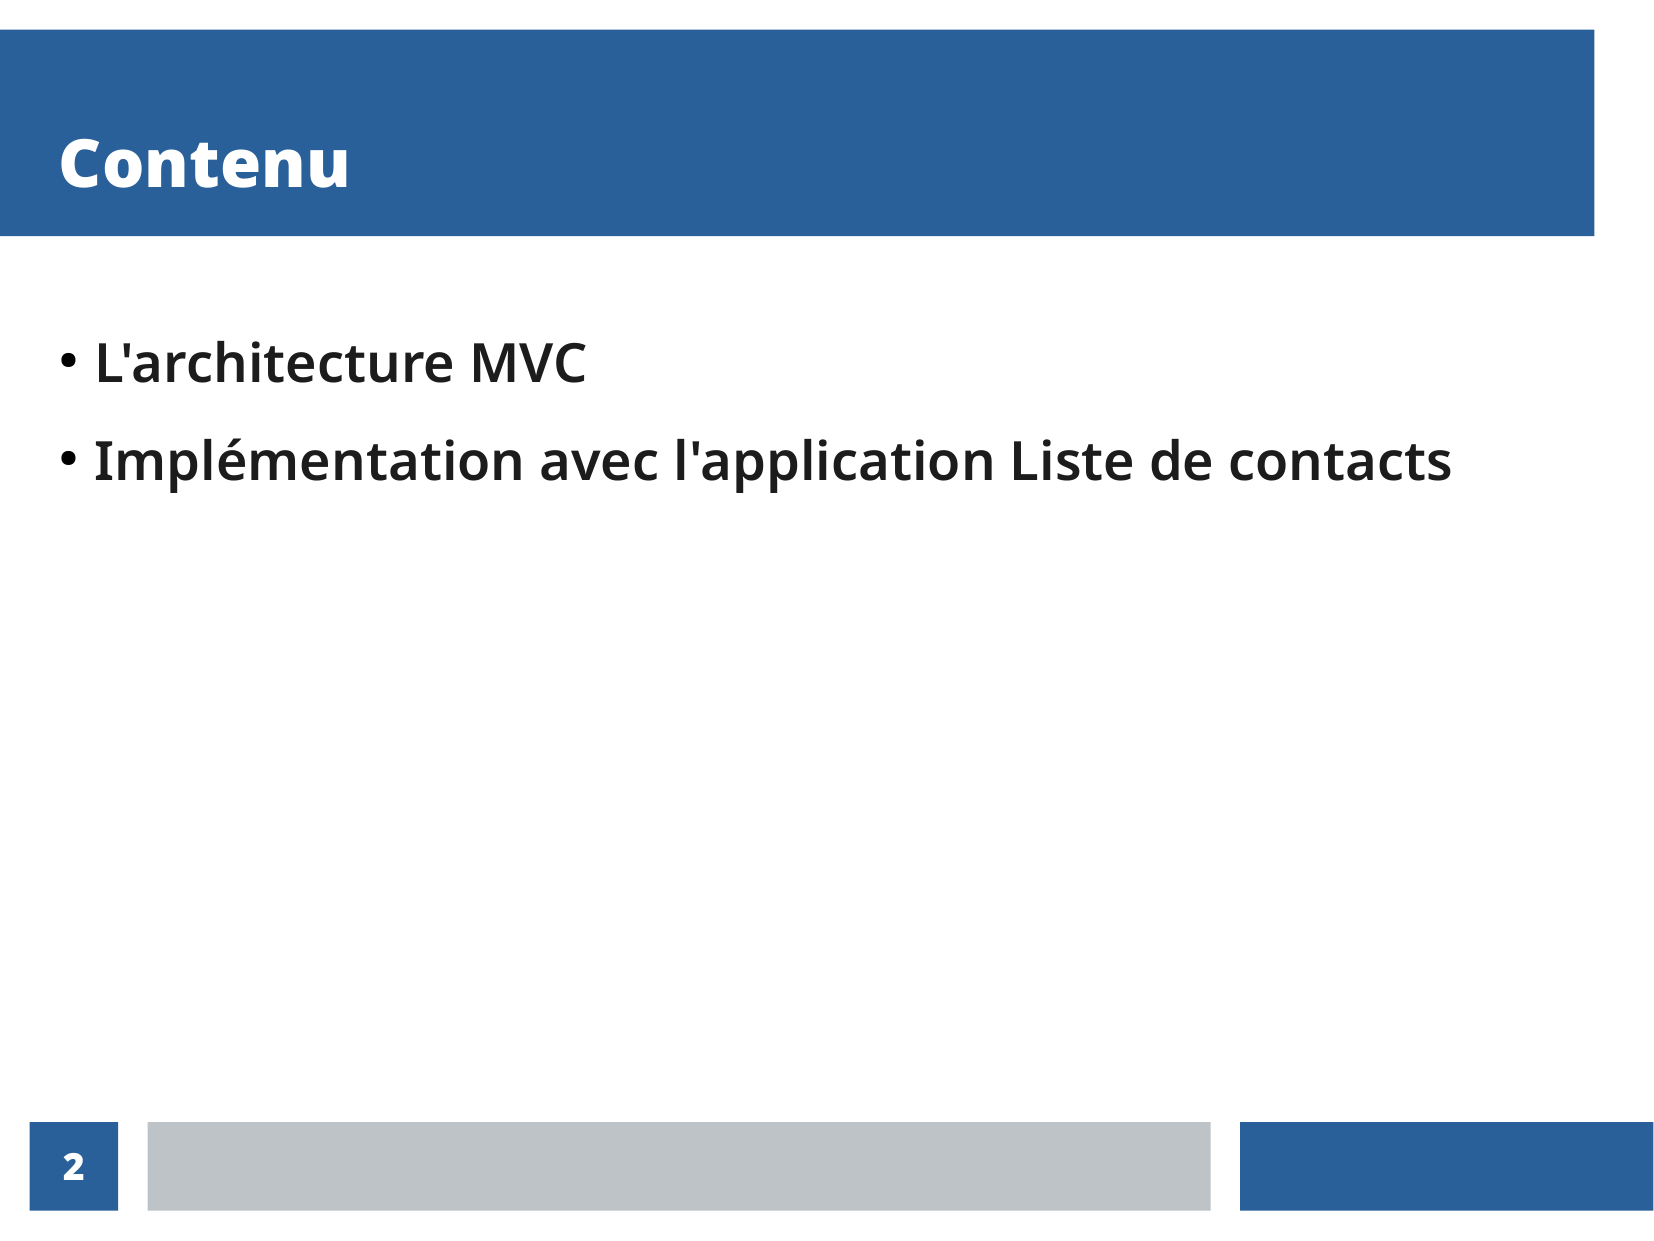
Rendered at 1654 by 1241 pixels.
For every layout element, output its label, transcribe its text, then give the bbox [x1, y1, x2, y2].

title Contenu [59, 59, 1595, 207]
list L'architecture MVC Implémentation avec l'application Liste de contacts [59, 324, 1565, 1093]
